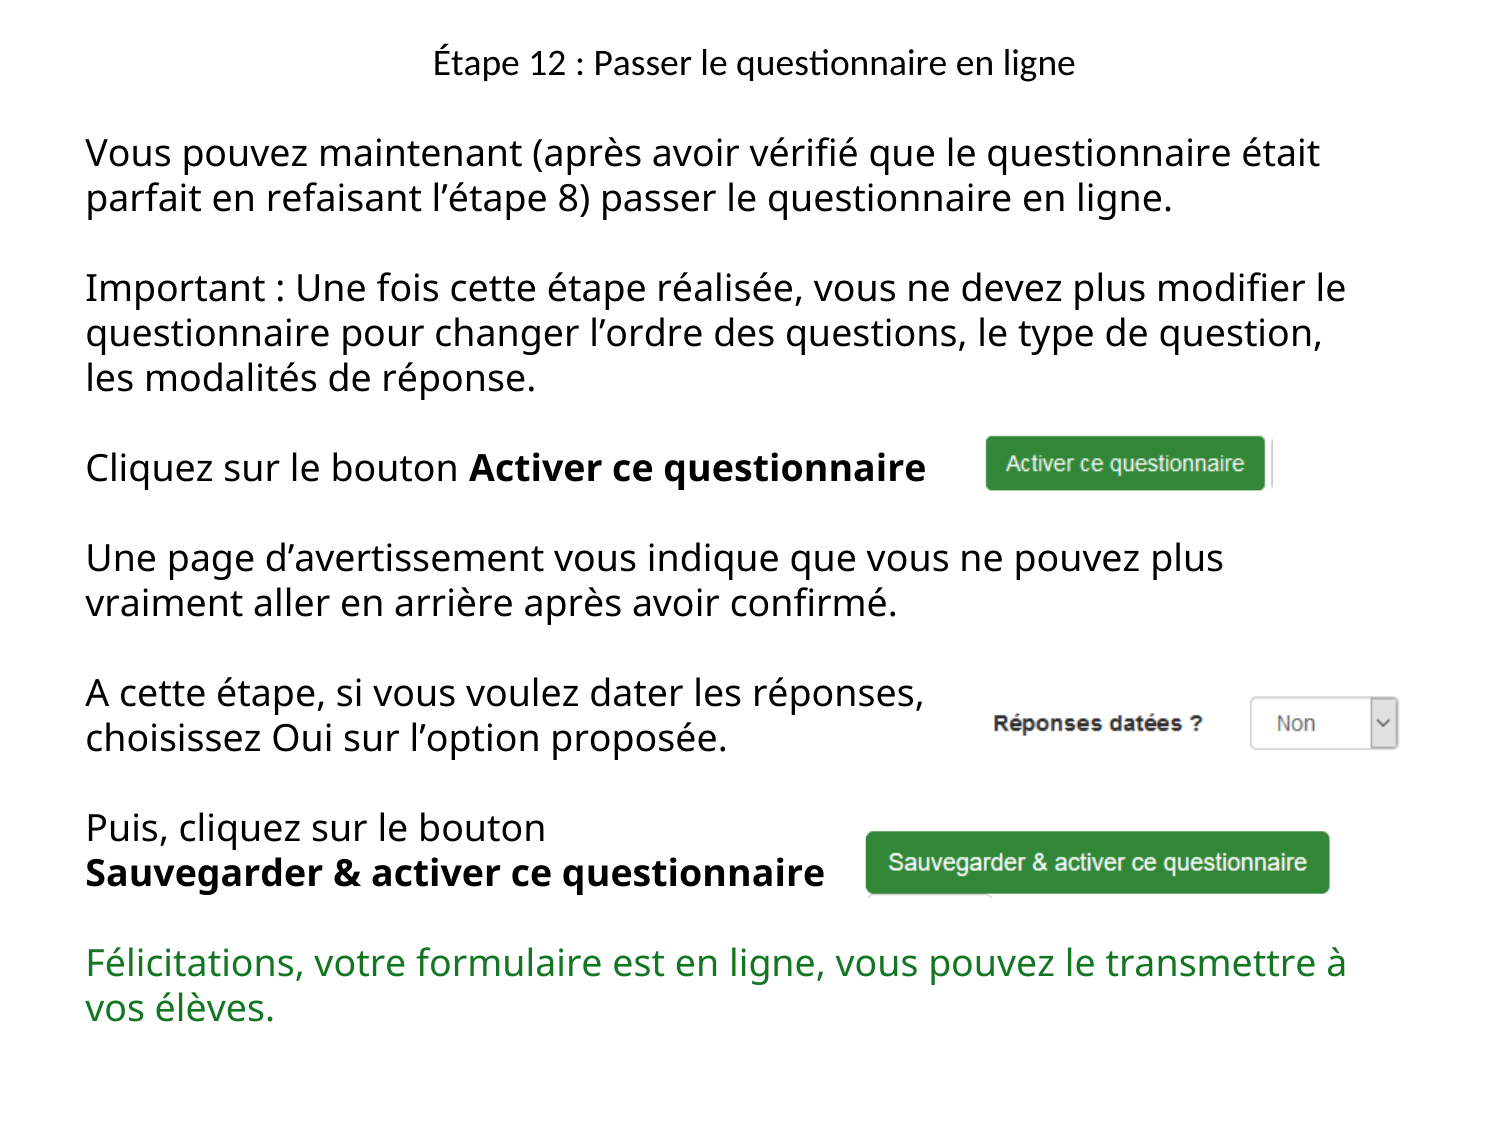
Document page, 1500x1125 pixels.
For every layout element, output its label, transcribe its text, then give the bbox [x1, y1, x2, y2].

text_box Vous pouvez maintenant (après avoir vérifié que le questionnaire était parfait en refaisant l’étape 8) passer le questionnaire en ligne. Important : Une fois cette étape réalisée, vous ne devez plus modifier le questionnaire pour changer l’ordre des questions, le type de question, les modalités de réponse. Cliquez sur le bouton Activer ce questionnaire Une page d’avertissement vous indique que vous ne pouvez plus vraiment aller en arrière après avoir confirmé. A cette étape, si vous voulez dater les réponses, choisissez Oui sur l’option proposée. Puis, cliquez sur le bouton Sauvegarder & activer ce questionnaire Félicitations, votre formulaire est en ligne, vous pouvez le transmettre à vos élèves. [70, 121, 1383, 1038]
picture [862, 826, 1335, 898]
picture [984, 673, 1418, 769]
picture [980, 430, 1273, 497]
text_box Étape 12 : Passer le questionnaire en ligne [40, 30, 1470, 91]
